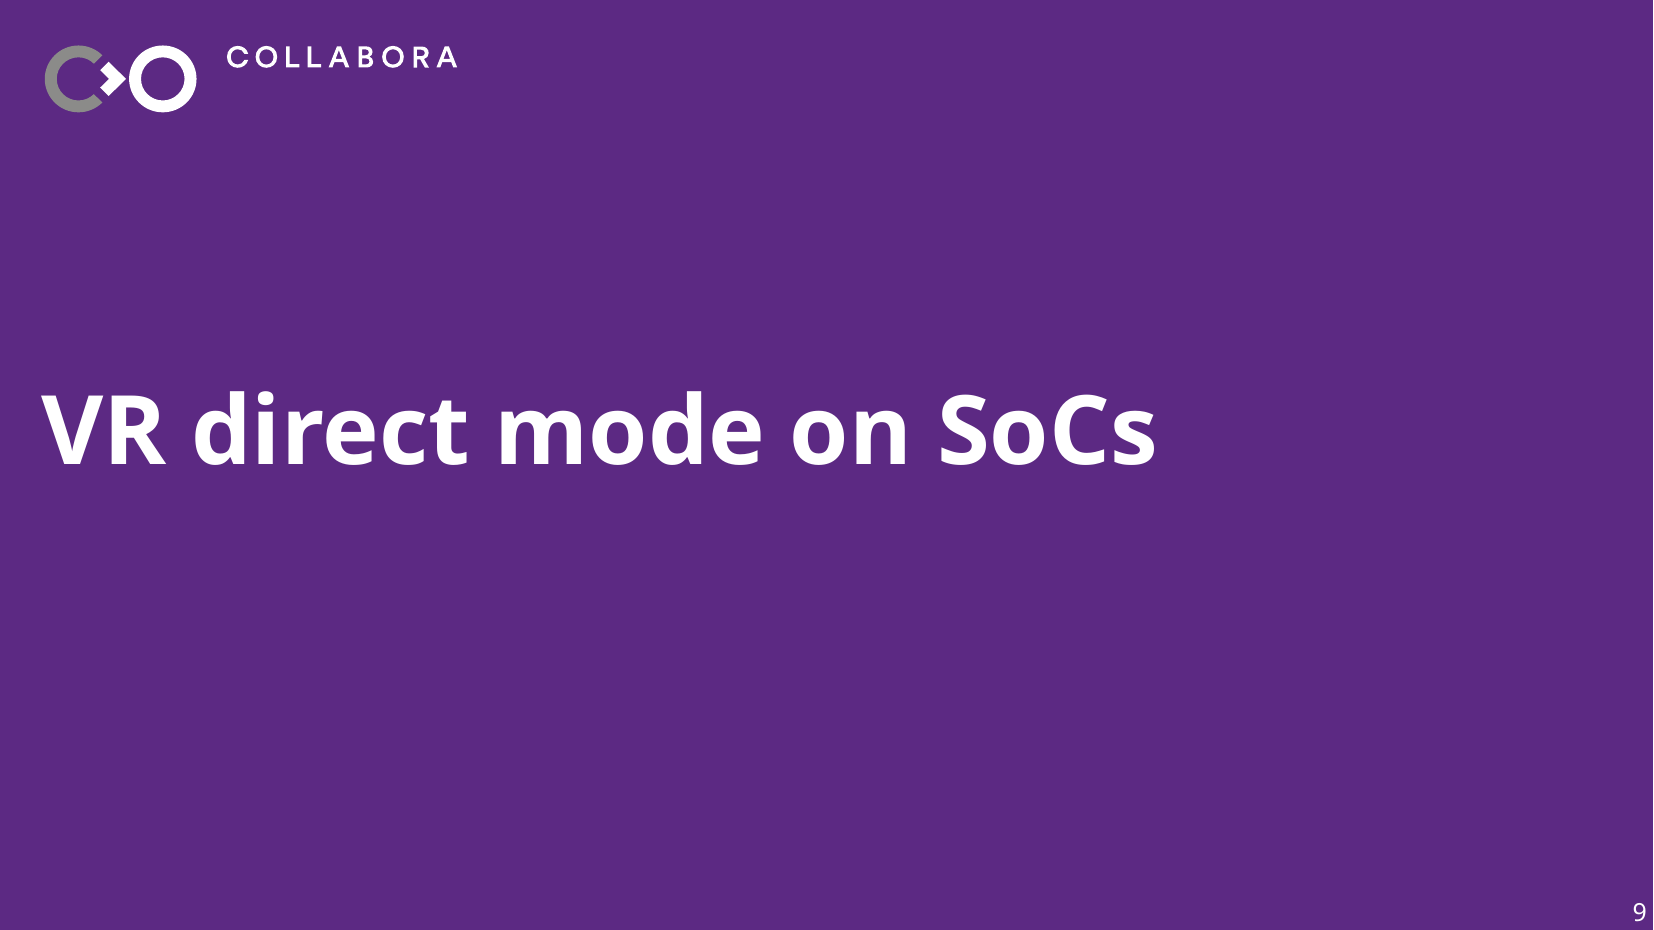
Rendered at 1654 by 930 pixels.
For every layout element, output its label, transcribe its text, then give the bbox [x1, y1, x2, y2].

title VR direct mode on SoCs [41, 371, 1529, 484]
